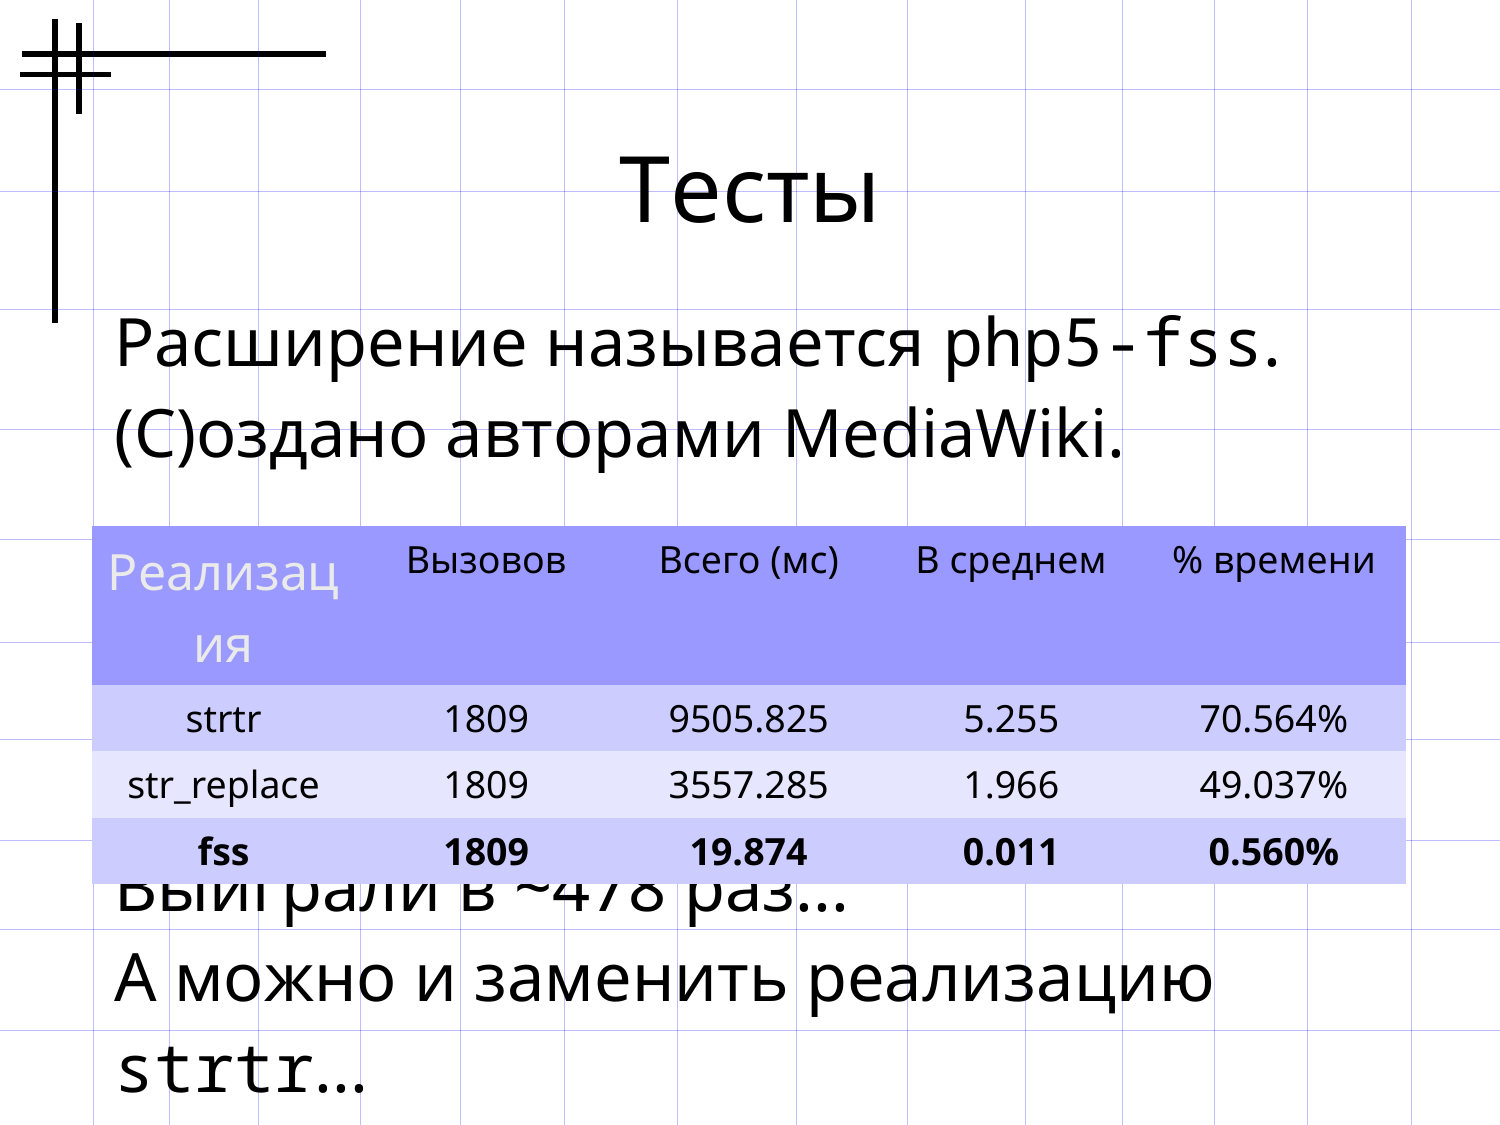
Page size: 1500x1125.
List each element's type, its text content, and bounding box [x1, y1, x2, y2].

table_cell strtr [92, 685, 355, 751]
table_cell 1809 [355, 751, 617, 818]
table_cell 1809 [355, 685, 617, 751]
table_cell 49.037% [1142, 751, 1406, 818]
table_cell 0.011 [880, 818, 1142, 884]
table_header Вызовов [355, 526, 617, 685]
table_header В среднем [880, 526, 1142, 685]
table_cell str_replace [92, 751, 355, 818]
table_cell 19.874 [617, 818, 880, 884]
table_header % времени [1142, 526, 1406, 685]
table_cell 9505.825 [617, 685, 880, 751]
table_header Всего (мс) [617, 526, 880, 685]
table_cell 3557.285 [617, 751, 880, 818]
table_cell 5.255 [880, 685, 1142, 751]
subtitle Расширение называется php5-fss. (С)оздано авторами MediaWiki. Выиграли в ~478 раз... А можно и заменить реализацию strtr... [114, 884, 1396, 1038]
subtitle Расширение называется php5-fss. (С)оздано авторами MediaWiki. Выиграли в ~478 раз... А можно и заменить реализацию strtr... [114, 295, 1396, 526]
table_cell 70.564% [1142, 685, 1406, 751]
title Тесты [110, 93, 1392, 282]
table_header Реализация [92, 526, 355, 685]
table_cell 1809 [355, 818, 617, 884]
table_cell 1.966 [880, 751, 1142, 818]
table_cell fss [92, 818, 355, 884]
table_cell 0.560% [1142, 818, 1406, 884]
